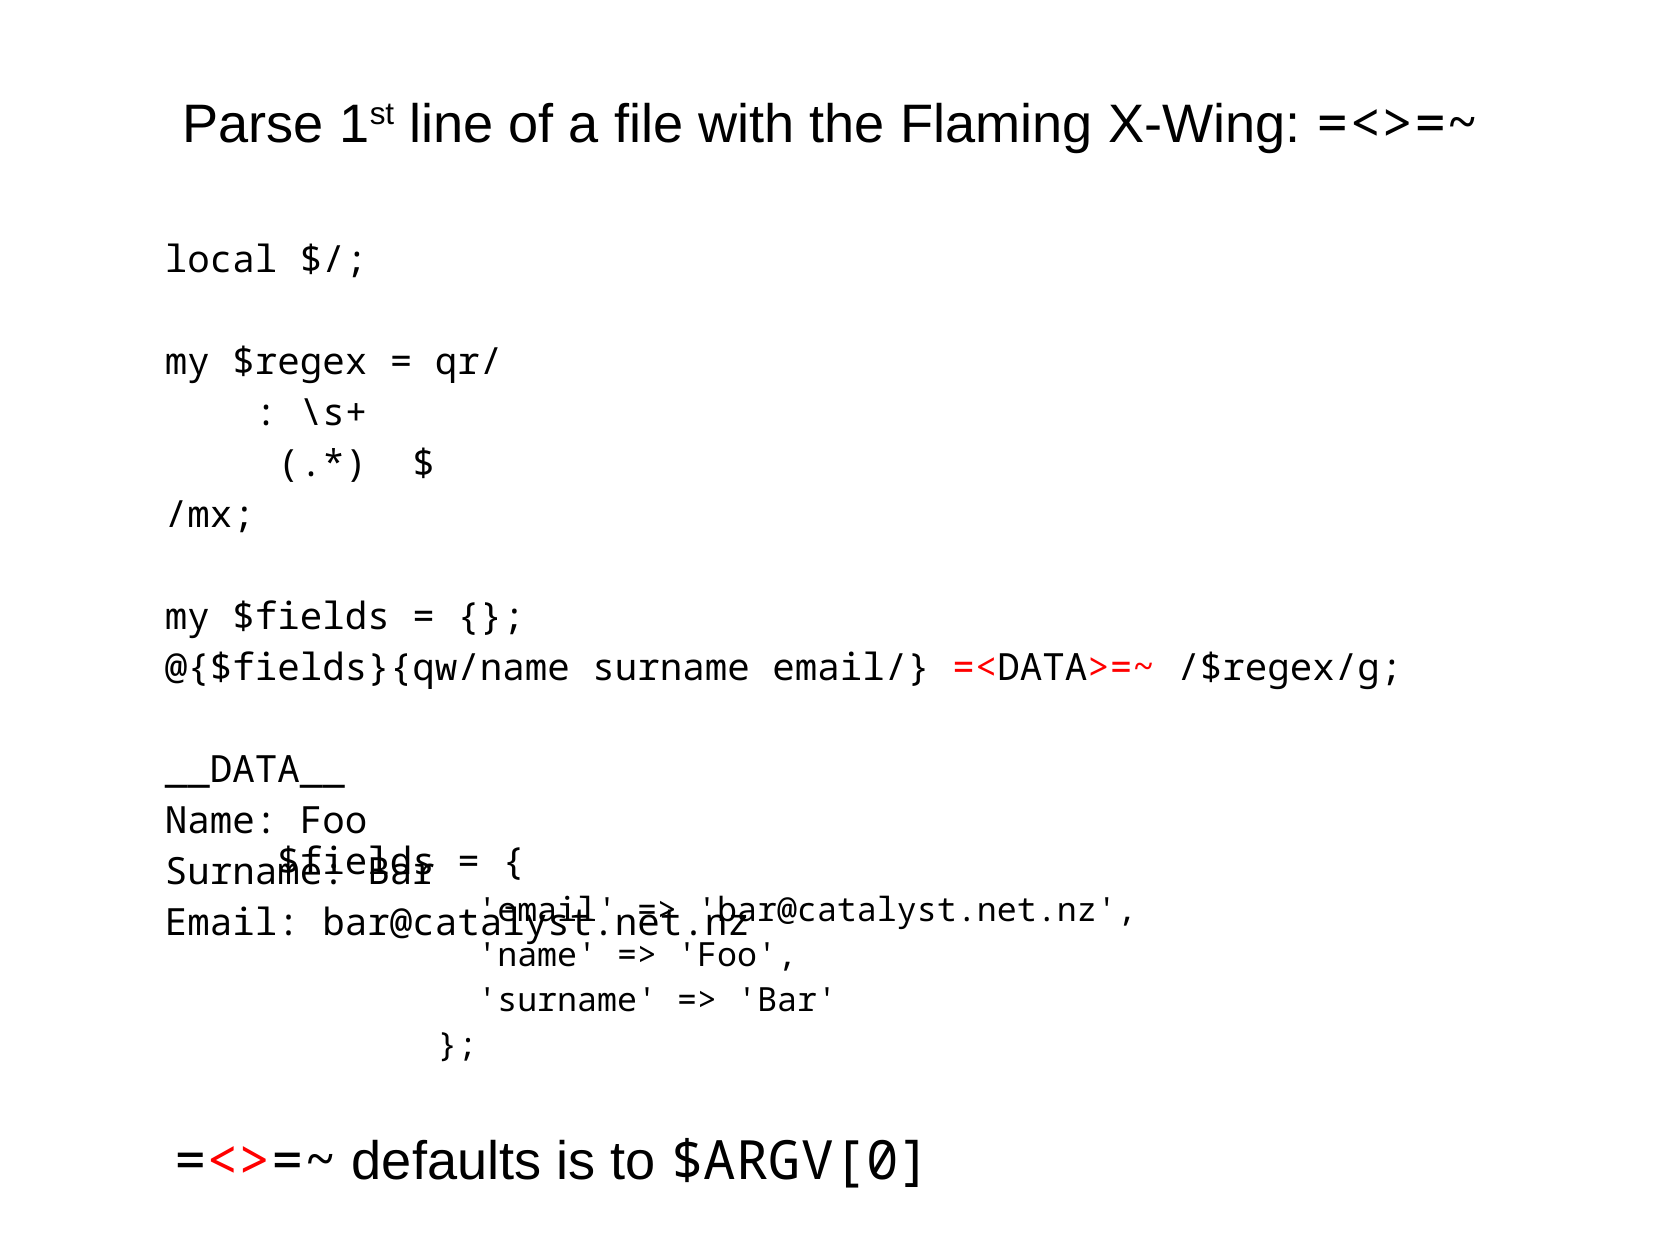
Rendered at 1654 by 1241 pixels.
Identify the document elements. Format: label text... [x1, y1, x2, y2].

text_box local $/; my $regex = qr/ : \s+ (.*) $ /mx; my $fields = {}; @{$fields}{qw/name surname email/} =<DATA>=~ /$regex/g; __DATA__ Name: Foo Surname: Bar Email: bar@catalyst.net.nz [150, 225, 1418, 765]
text_box =<>=~ defaults is to $ARGV[0] [159, 1113, 946, 1191]
title Parse 1st line of a file with the Flaming X-Wing: =<>=~ [86, 17, 1576, 226]
text_box $fields = { 'email' => 'bar@catalyst.net.nz', 'name' => 'Foo', 'surname' => 'Bar' }; [262, 827, 1152, 1013]
